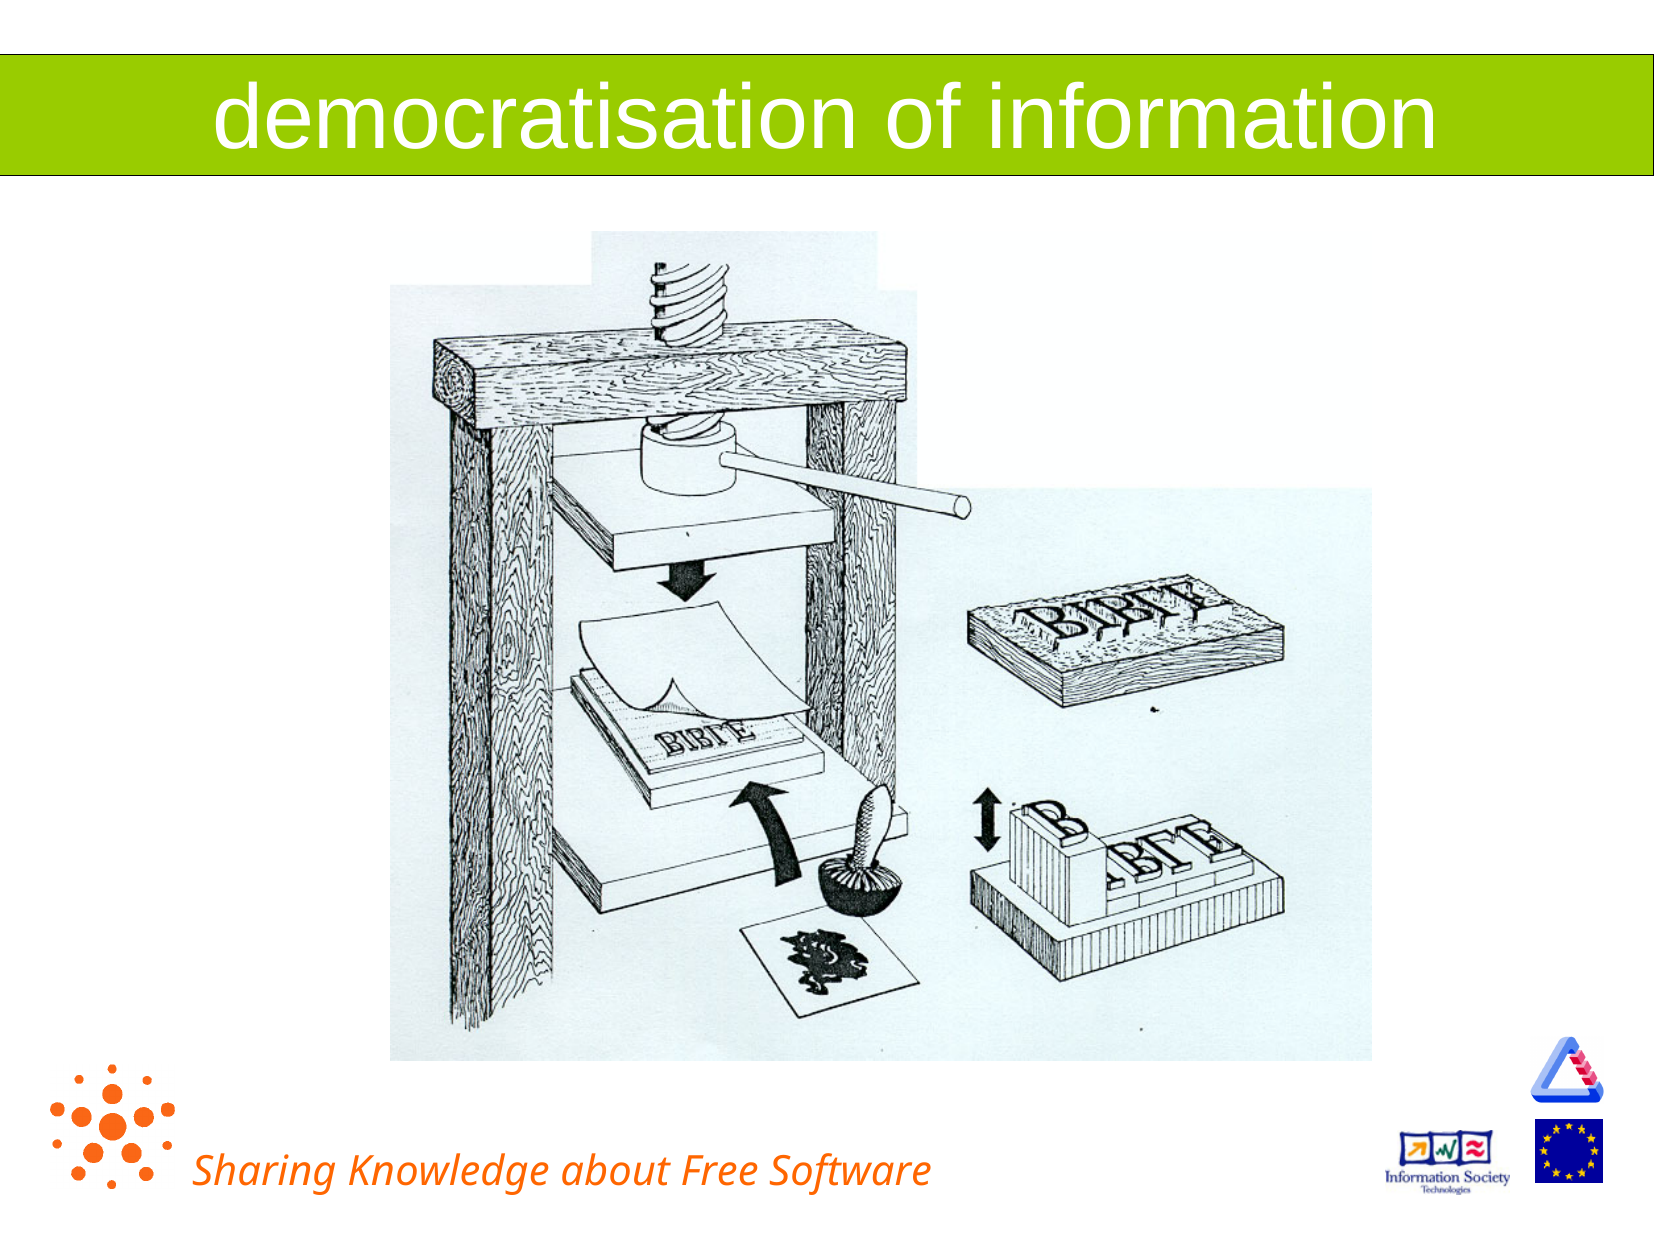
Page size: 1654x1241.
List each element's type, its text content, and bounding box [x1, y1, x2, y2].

picture [1385, 1130, 1510, 1195]
picture [1530, 1036, 1604, 1104]
picture [1535, 1119, 1603, 1183]
picture [50, 1064, 175, 1189]
title democratisation of information [82, 59, 1571, 174]
picture [390, 231, 1372, 1061]
